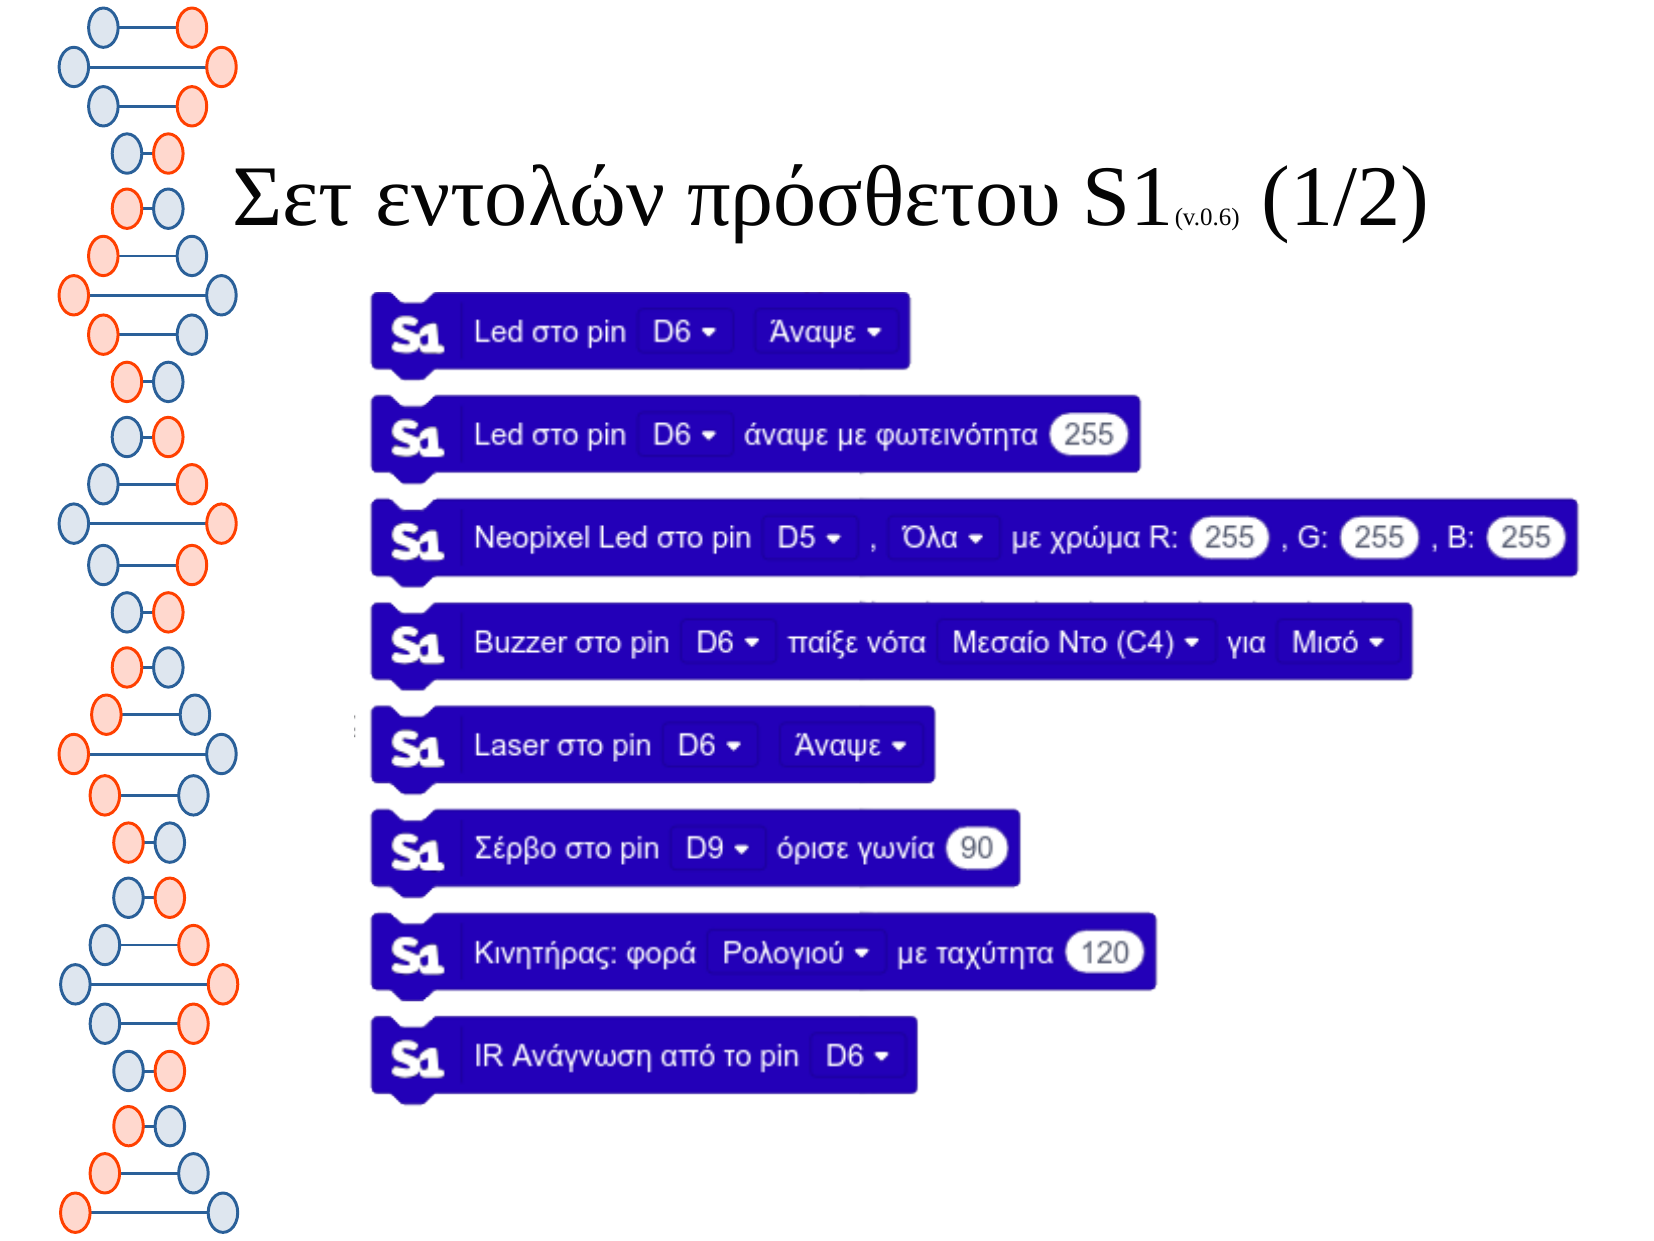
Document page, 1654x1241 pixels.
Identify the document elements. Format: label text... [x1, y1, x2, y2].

title Σετ εντολών πρόσθετου S1(v.0.6) (1/2) [86, 92, 1576, 301]
picture [354, 292, 1596, 1116]
